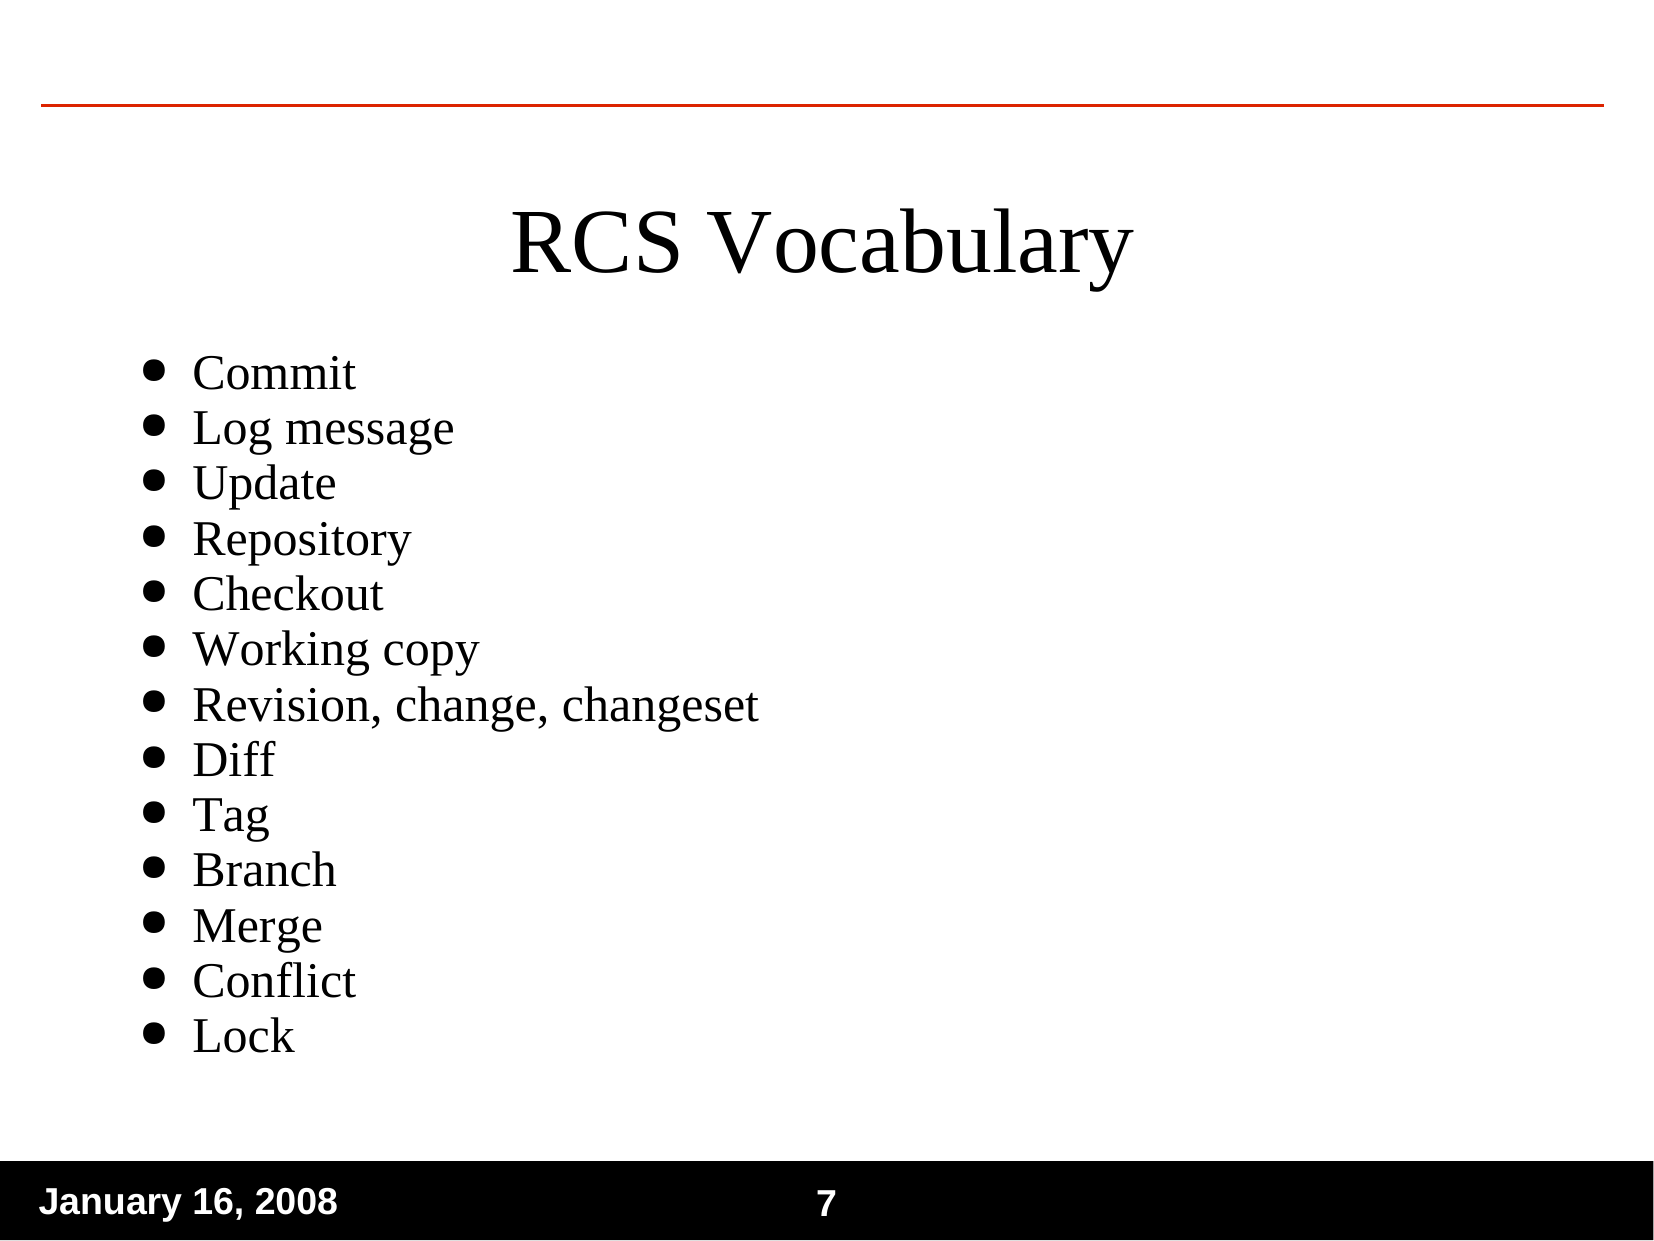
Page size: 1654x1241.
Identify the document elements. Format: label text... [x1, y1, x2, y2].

list Commit Log message Update Repository Checkout Working copy Revision, change, changeset Diff Tag Branch Merge Conflict Lock [121, 344, 1534, 1131]
title RCS Vocabulary [117, 137, 1530, 346]
